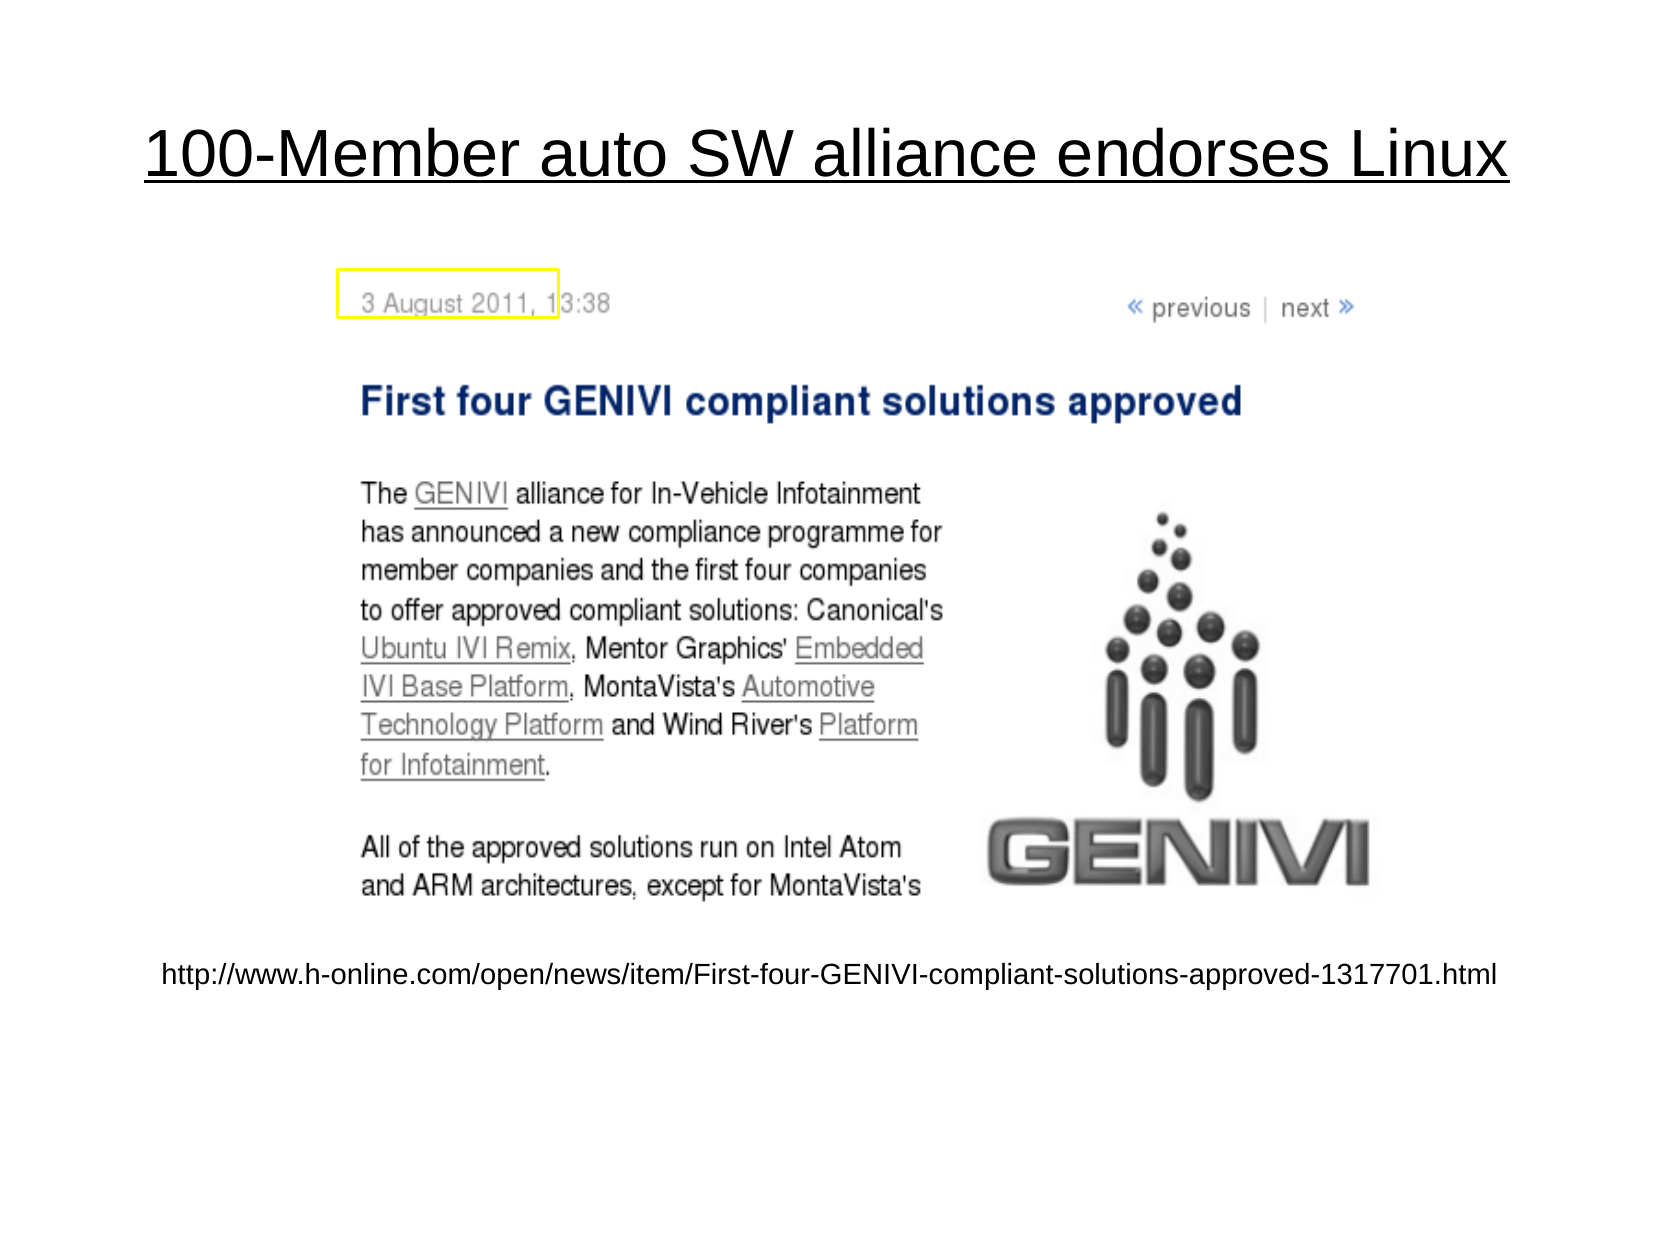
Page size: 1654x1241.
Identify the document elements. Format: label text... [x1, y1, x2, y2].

picture [352, 271, 557, 316]
picture [352, 261, 1388, 910]
title 100-Member auto SW alliance endorses Linux [82, 49, 1571, 257]
text_box http://www.h-online.com/open/news/item/First-four-GENIVI-compliant-solutions-approved-1317701.html [146, 951, 1538, 1013]
